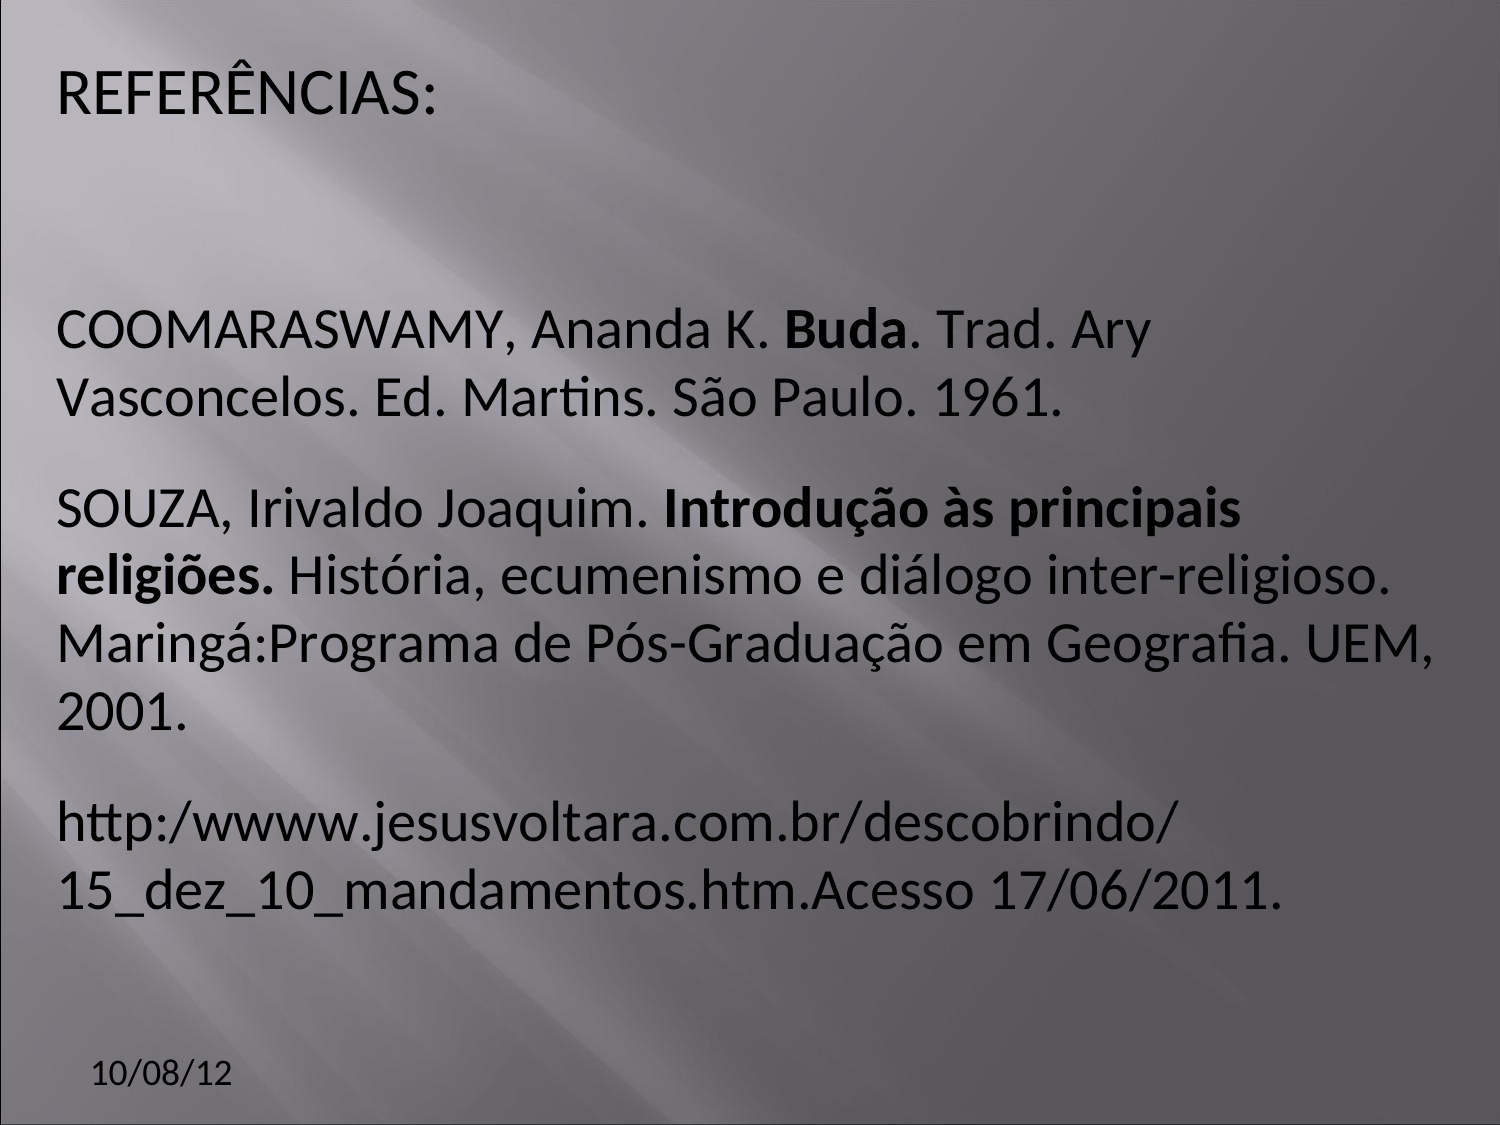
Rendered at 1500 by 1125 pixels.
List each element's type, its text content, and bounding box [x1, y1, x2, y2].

text_box 10/08/12 [75, 1071, 425, 1125]
text_box REFERÊNCIAS: COOMARASWAMY, Ananda K. Buda. Trad. Ary Vasconcelos. Ed. Martins. São Paulo. 1961. SOUZA, Irivaldo Joaquim. Introdução às principais religiões. História, ecumenismo e diálogo inter-religioso. Maringá:Programa de Pós-Graduação em Geografia. UEM, 2001. http:/wwww.jesusvoltara.com.br/descobrindo/15_dez_10_mandamentos.htm.Acesso 17/06/2011. [41, 42, 1459, 1071]
picture [0, 0, 1500, 1125]
